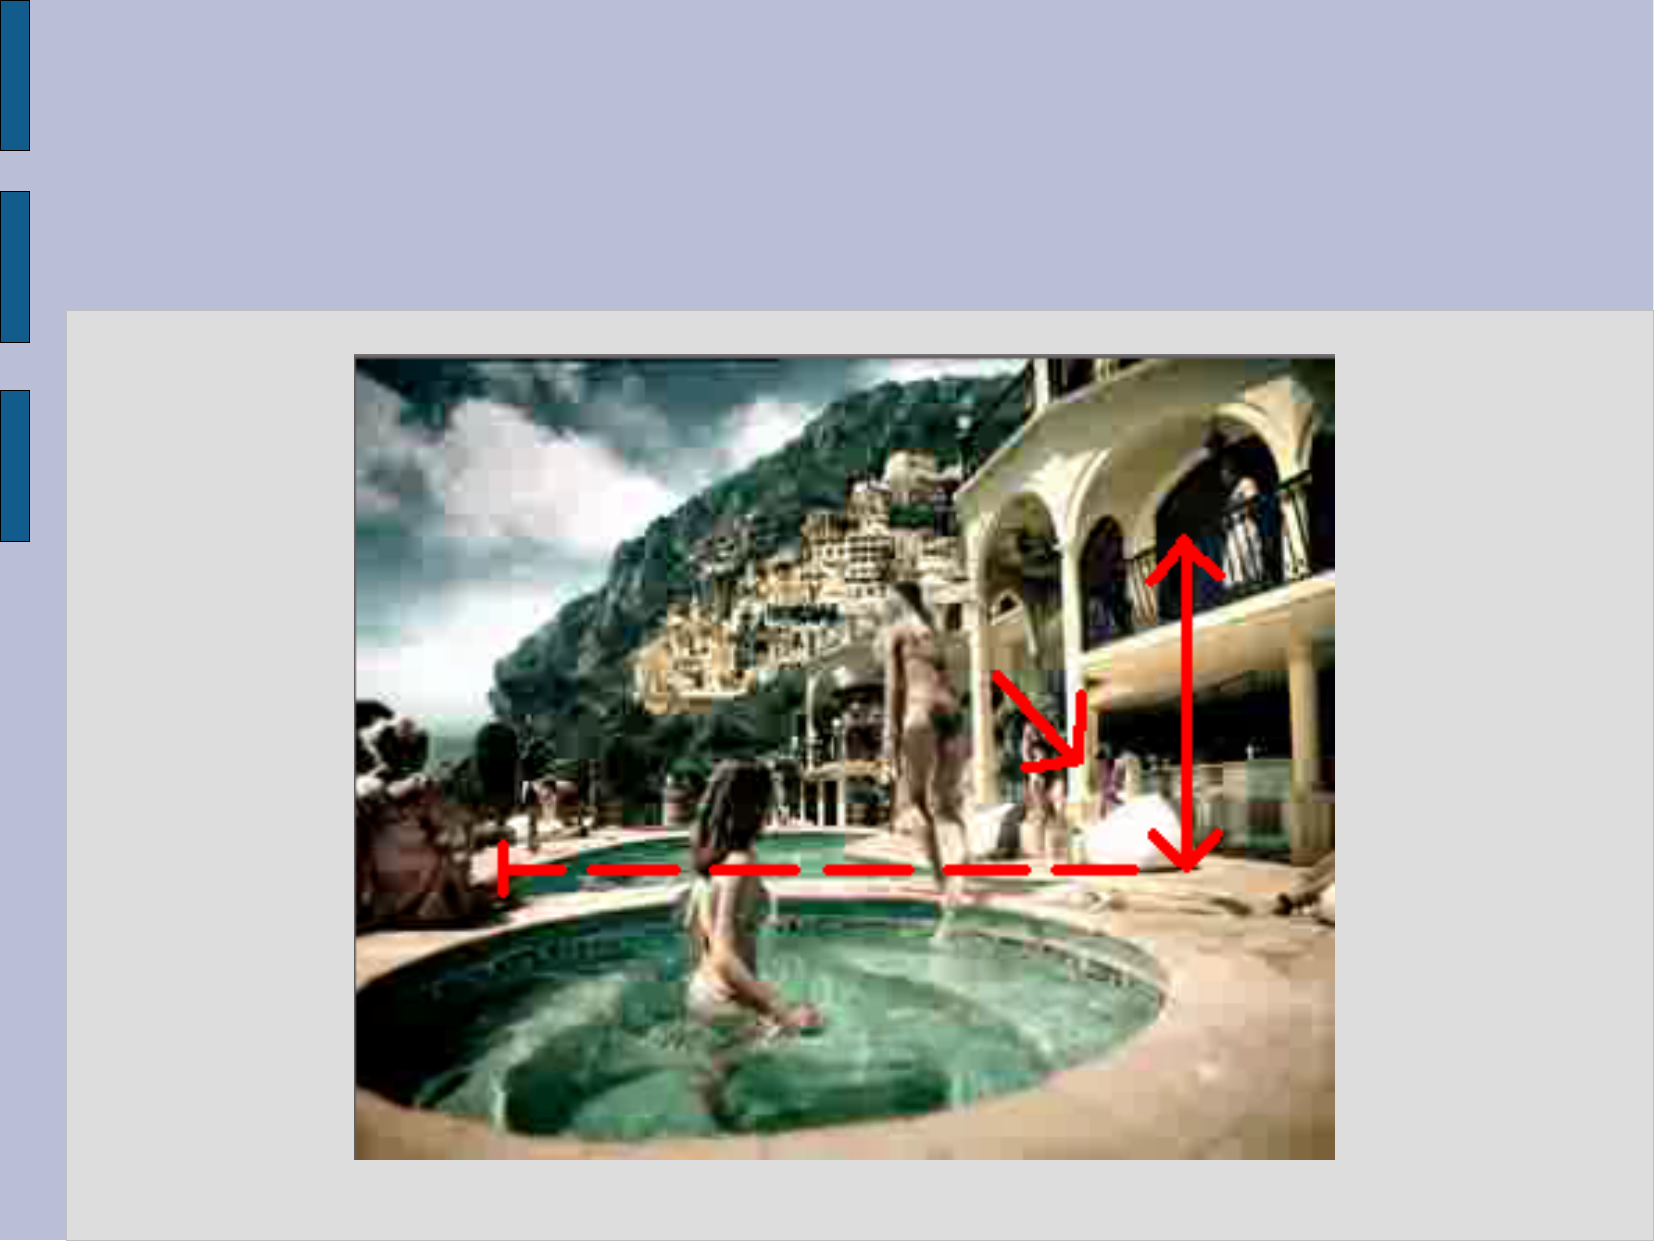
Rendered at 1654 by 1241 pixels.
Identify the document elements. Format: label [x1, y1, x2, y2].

picture [354, 354, 1335, 1160]
